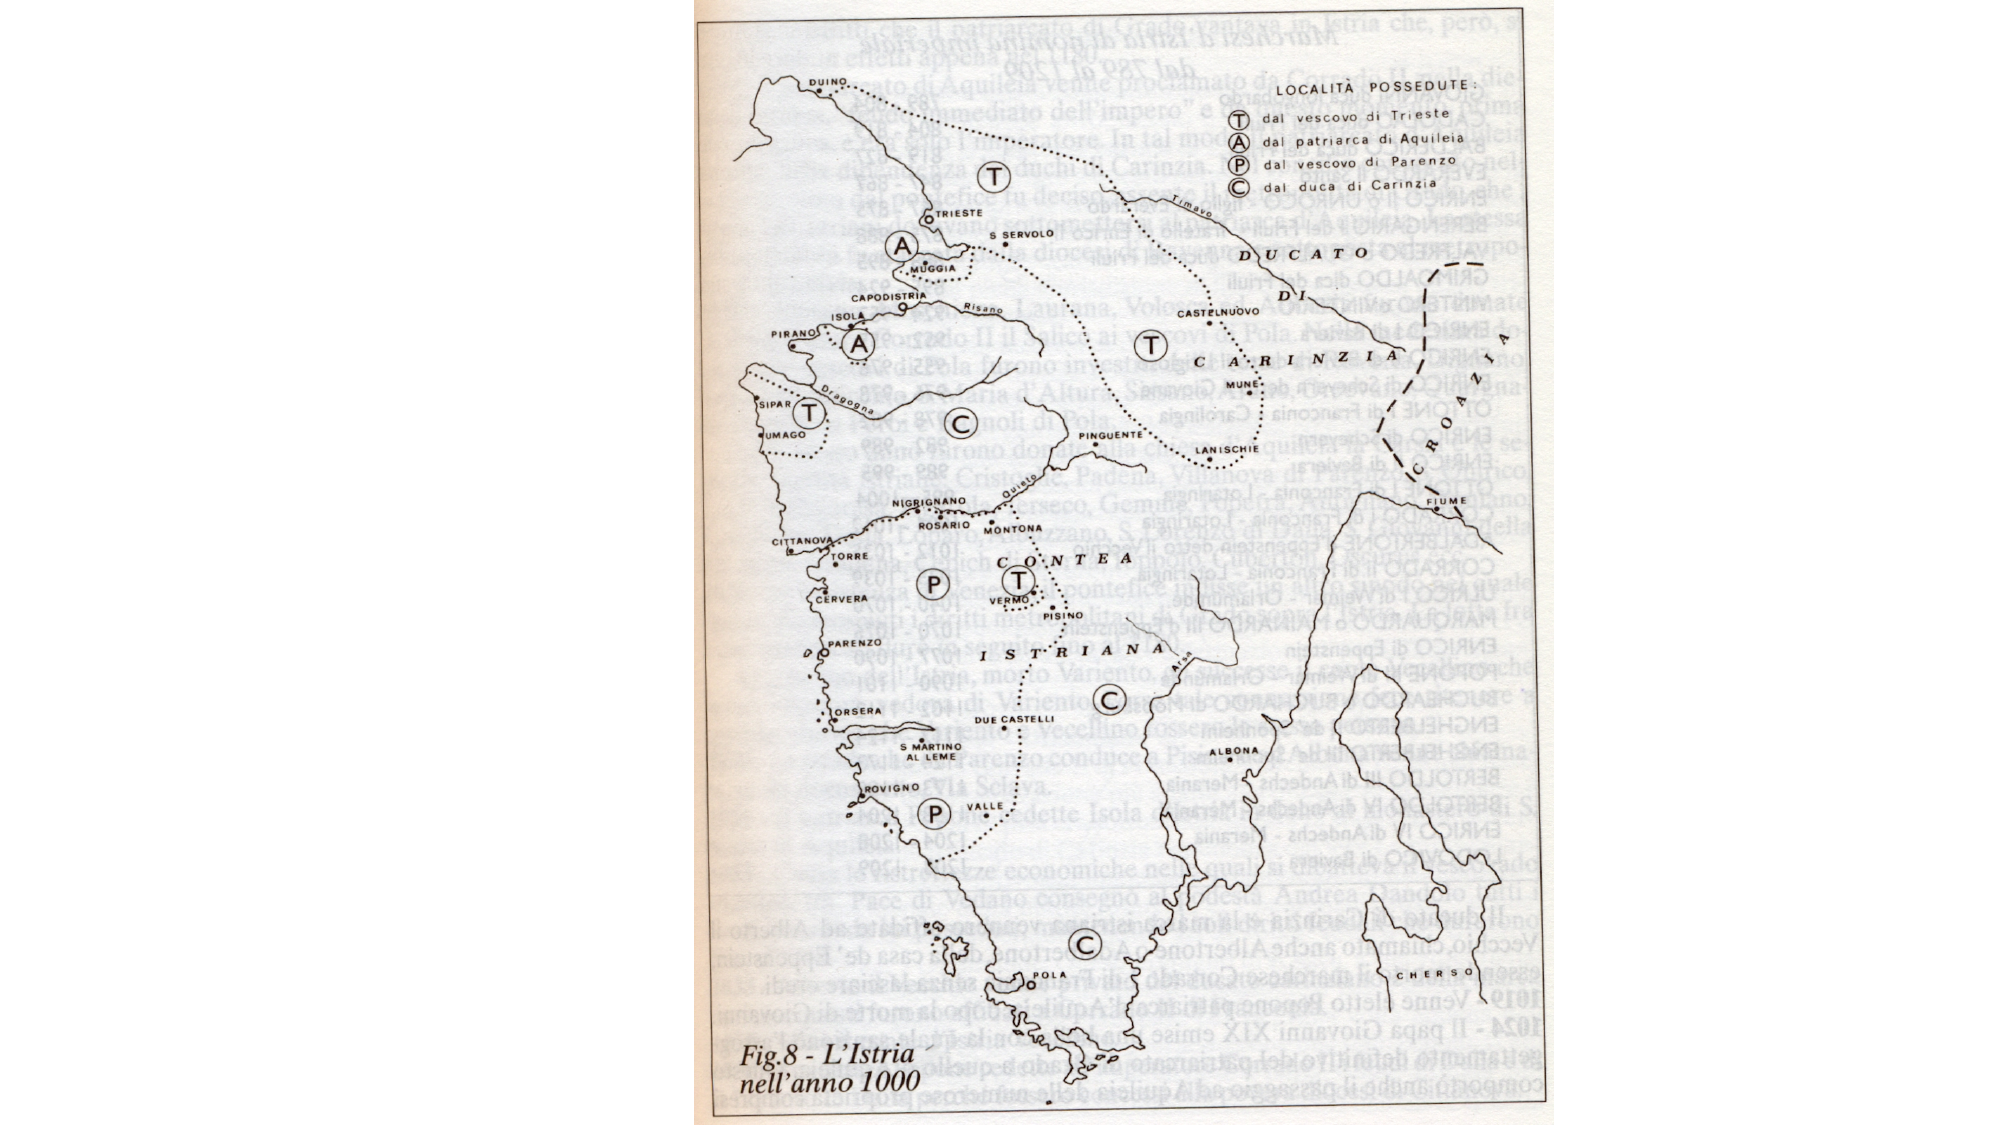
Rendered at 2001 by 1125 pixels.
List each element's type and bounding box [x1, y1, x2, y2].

picture [694, 0, 1554, 1125]
